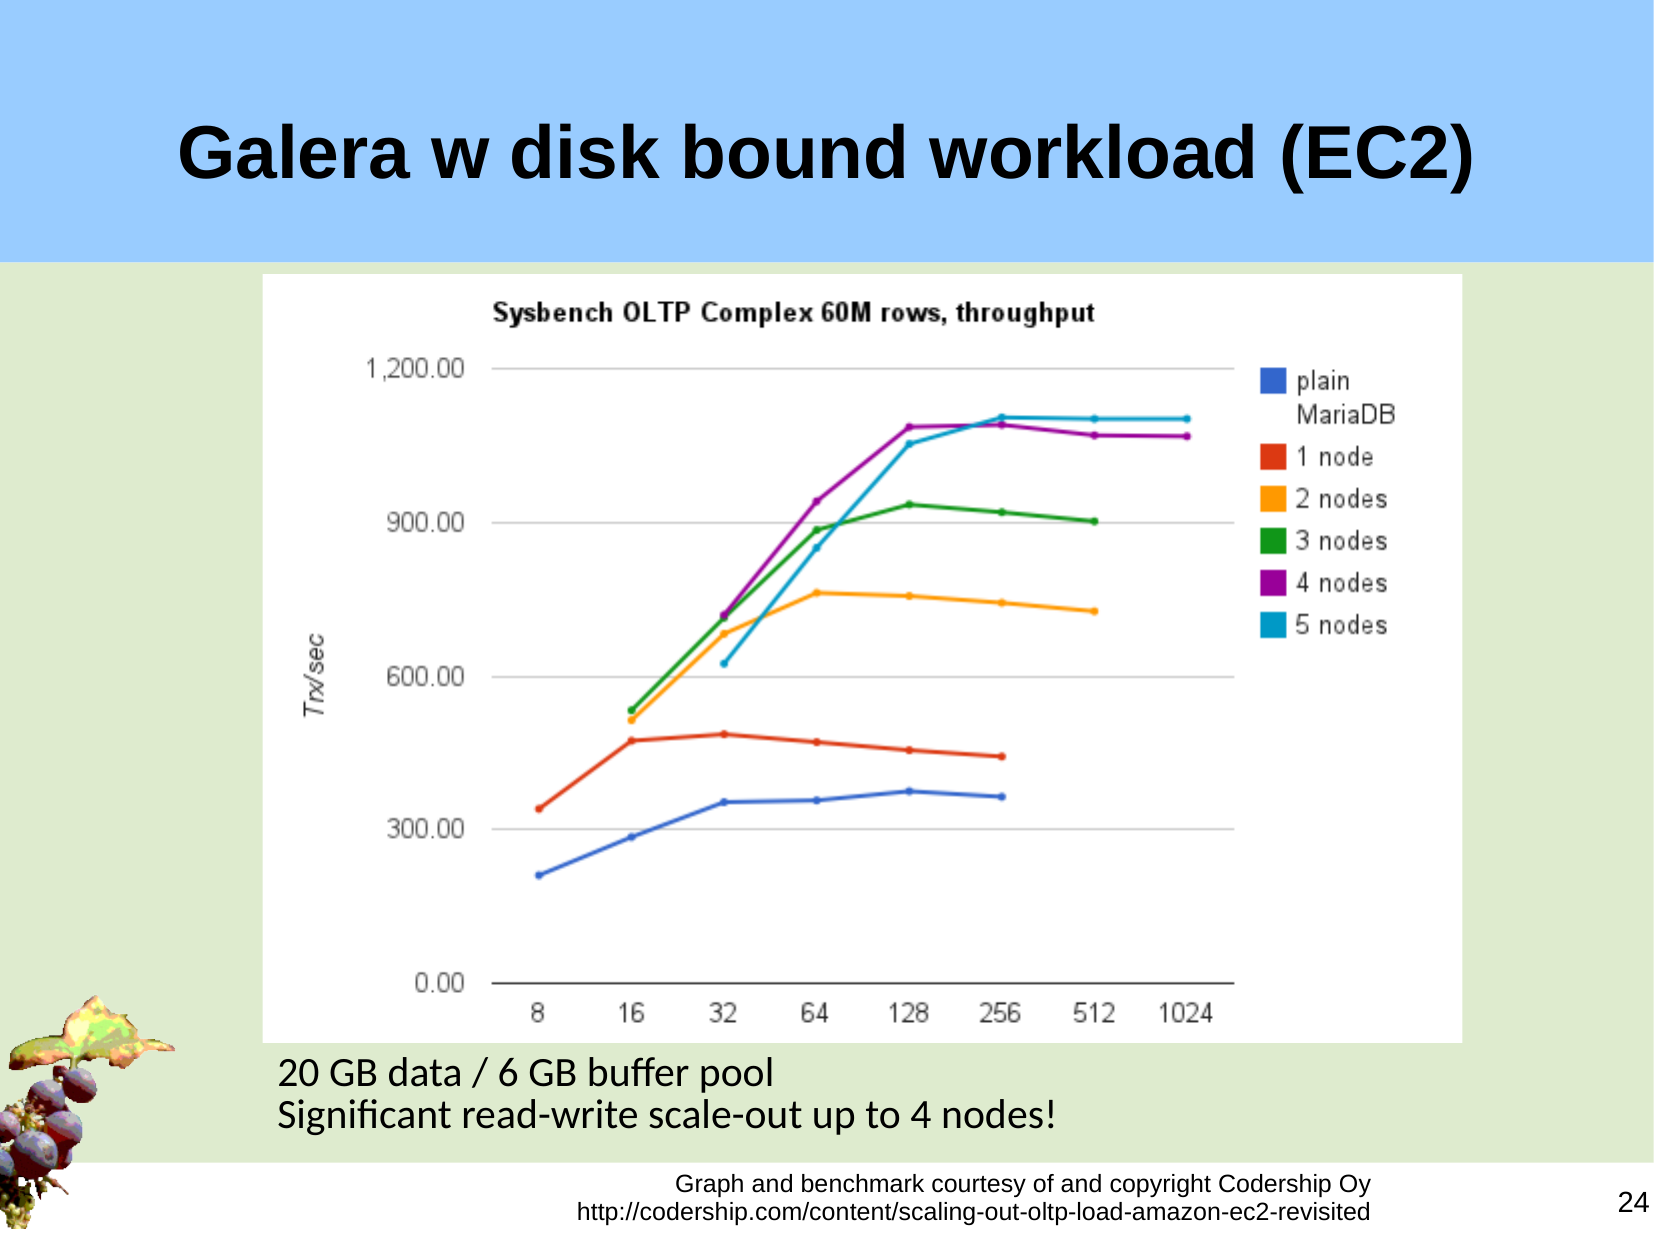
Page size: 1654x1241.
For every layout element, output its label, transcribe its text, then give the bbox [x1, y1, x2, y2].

picture [262, 274, 1463, 1043]
text_box 20 GB data / 6 GB buffer pool Significant read-write scale-out up to 4 nodes! [262, 1047, 1576, 1189]
text_box Graph and benchmark courtesy of and copyright Codership Oy http://codership.com/content/scaling-out-oltp-load-amazon-ec2-revisited [170, 1162, 1388, 1234]
picture [0, 990, 188, 1229]
title Galera w disk bound workload (EC2) [82, 49, 1571, 257]
